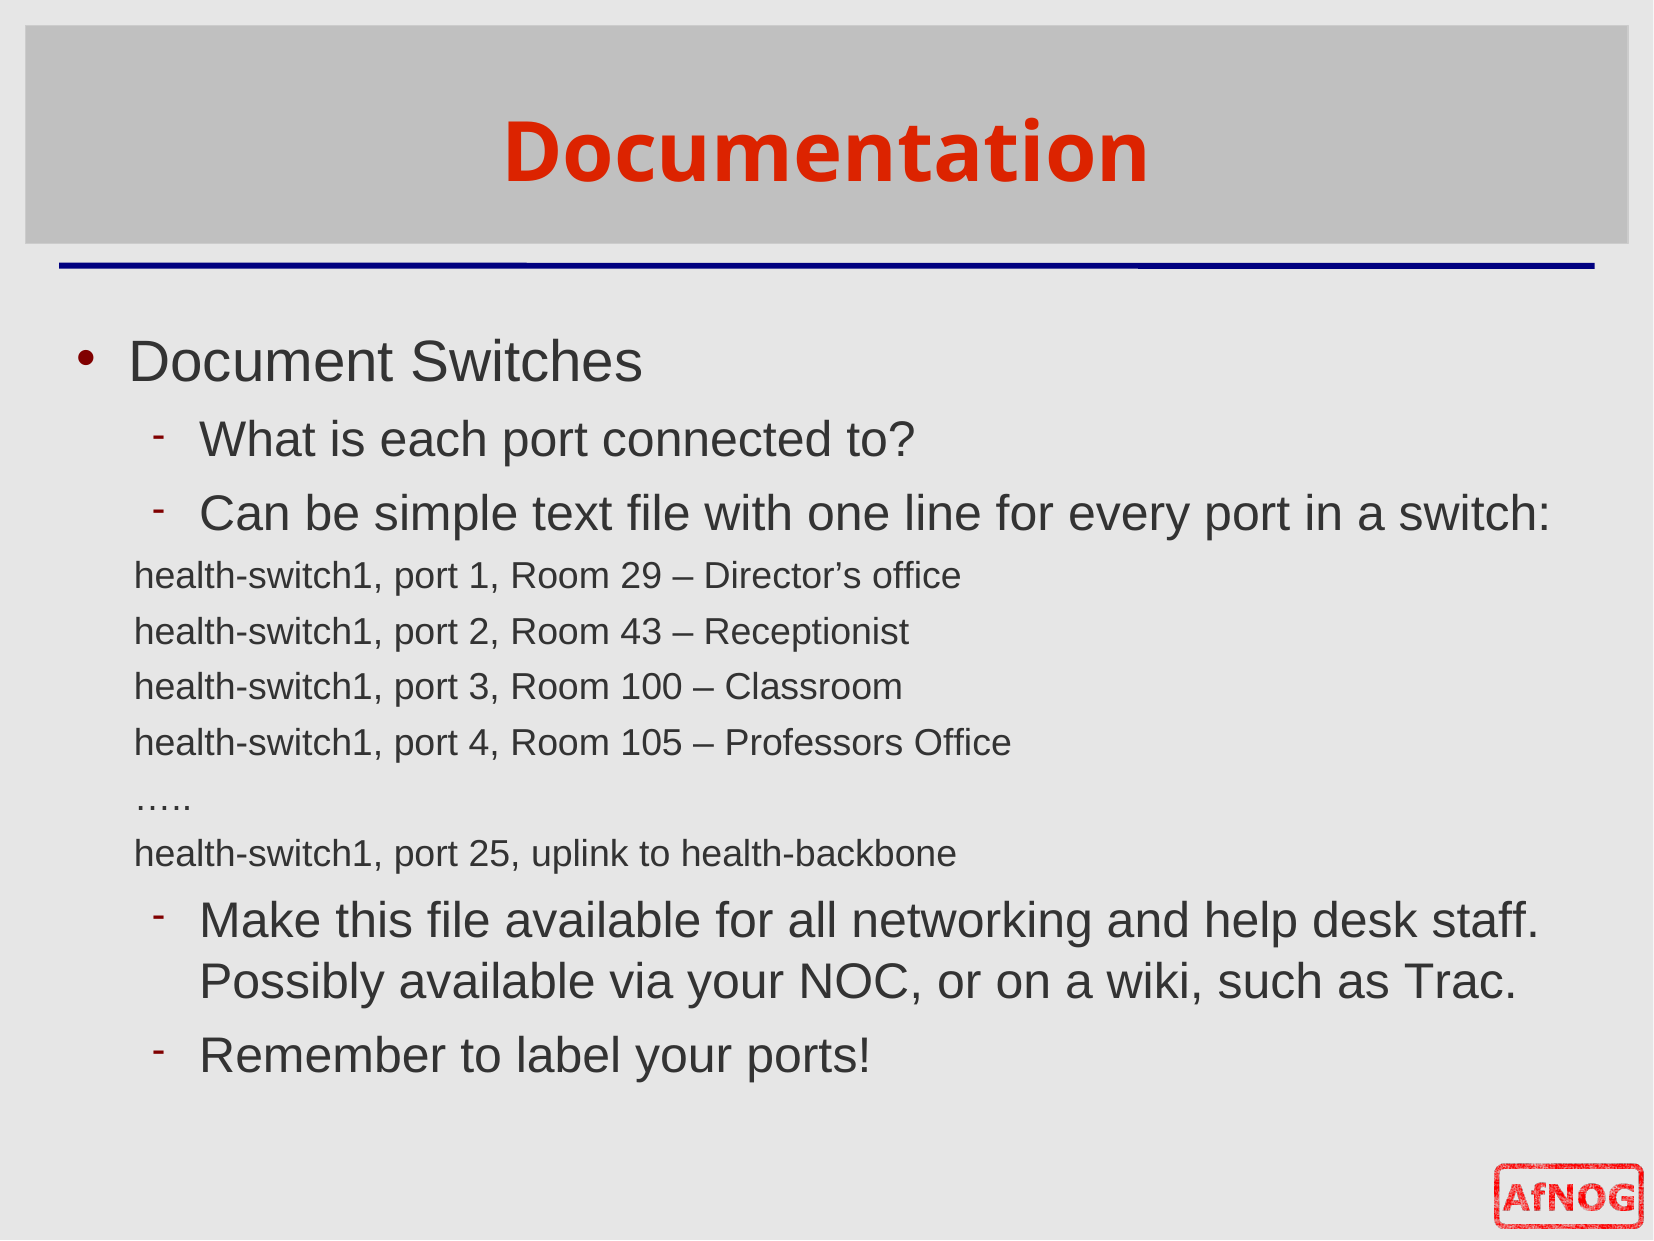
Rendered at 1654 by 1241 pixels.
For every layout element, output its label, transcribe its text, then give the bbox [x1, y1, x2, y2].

picture [1494, 1163, 1644, 1229]
title Documentation [121, 46, 1532, 253]
list Document Switches What is each port connected to? Can be simple text file with one line for every port in a switch: health-switch1, port 1, Room 29 – Director’s office health-switch1, port 2, Room 43 – Receptionist health-switch1, port 3, Room 100 – Classroom health-switch1, port 4, Room 105 – Professors Office ….. health-switch1, port 25, uplink to health-backbone Make this file available for all networking and help desk staff. Possibly available via your NOC, or on a wiki, such as Trac. Remember to label your ports! [59, 322, 1593, 1131]
